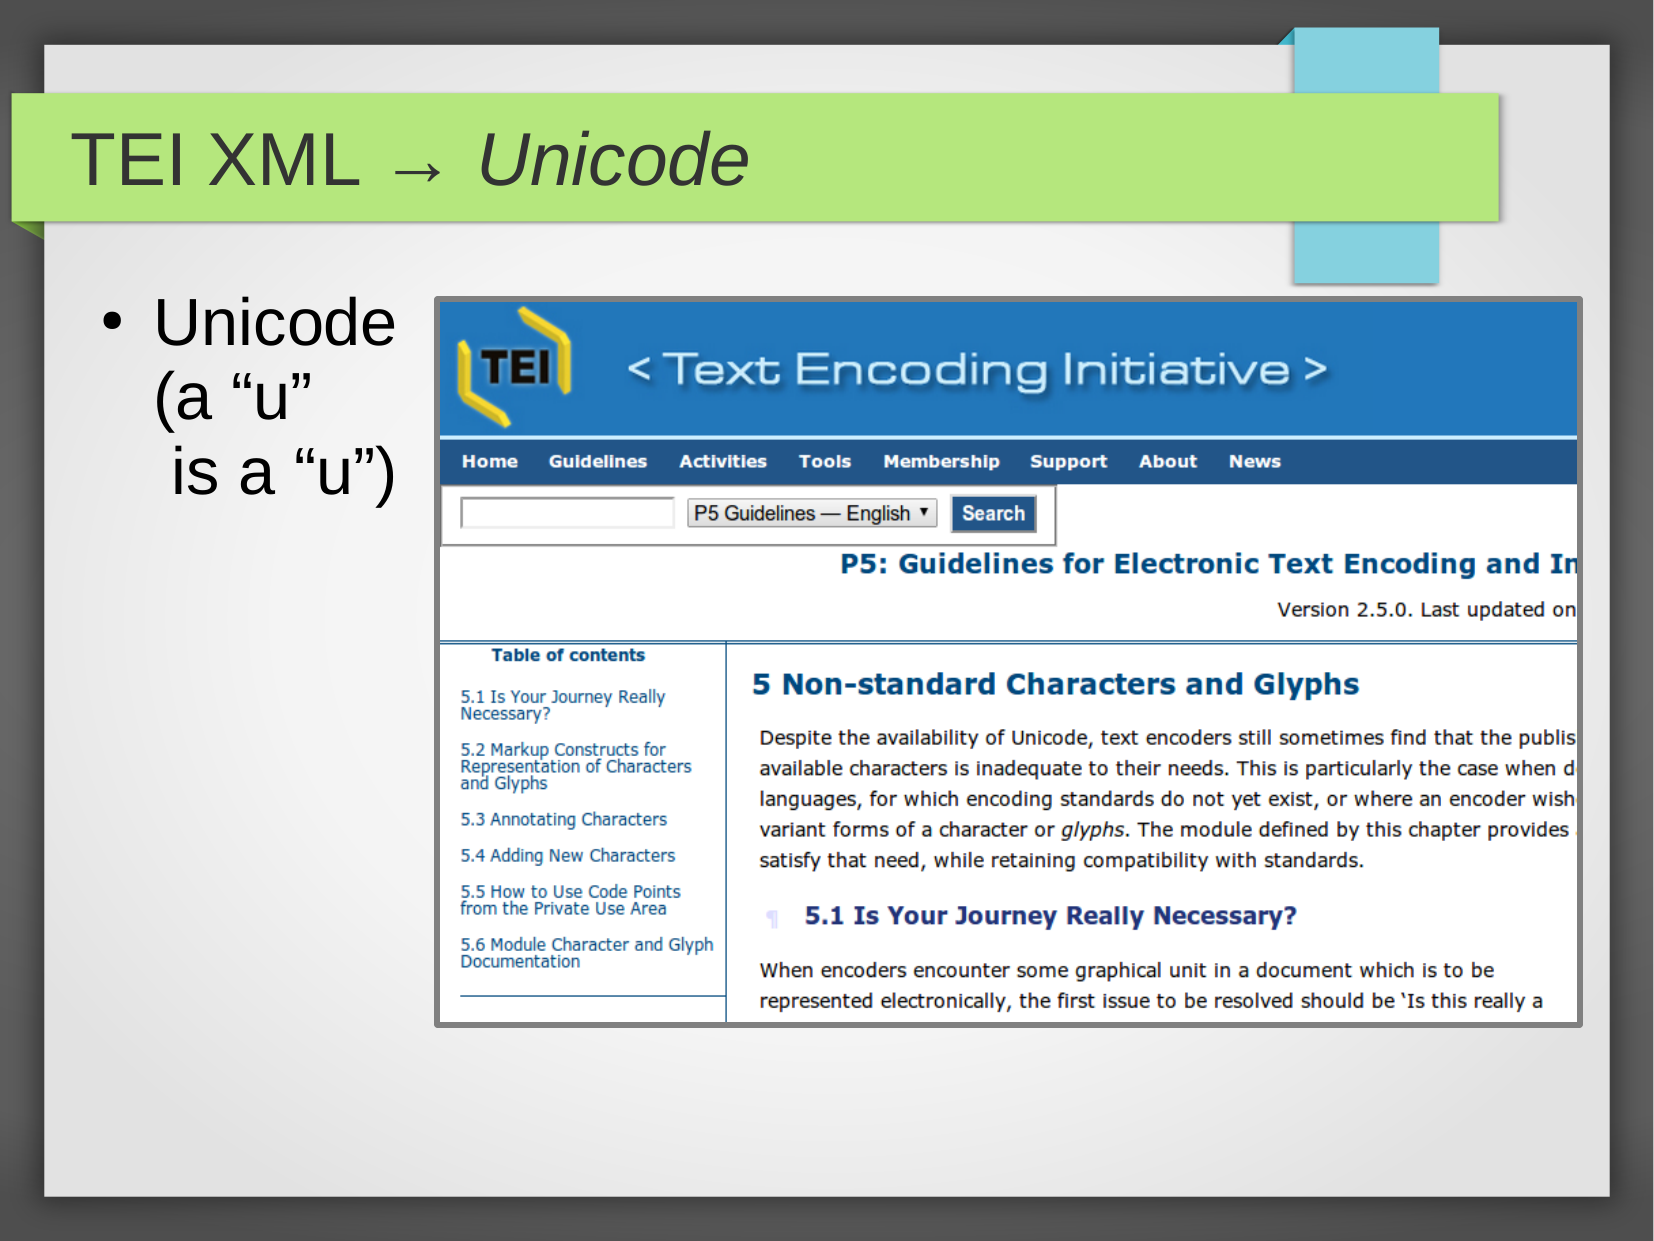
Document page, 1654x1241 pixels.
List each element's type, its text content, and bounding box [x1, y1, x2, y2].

picture [0, 0, 1654, 1241]
list Unicode (a “u” is a “u”) [82, 284, 473, 1004]
title TEI XML → Unicode [70, 106, 1229, 213]
